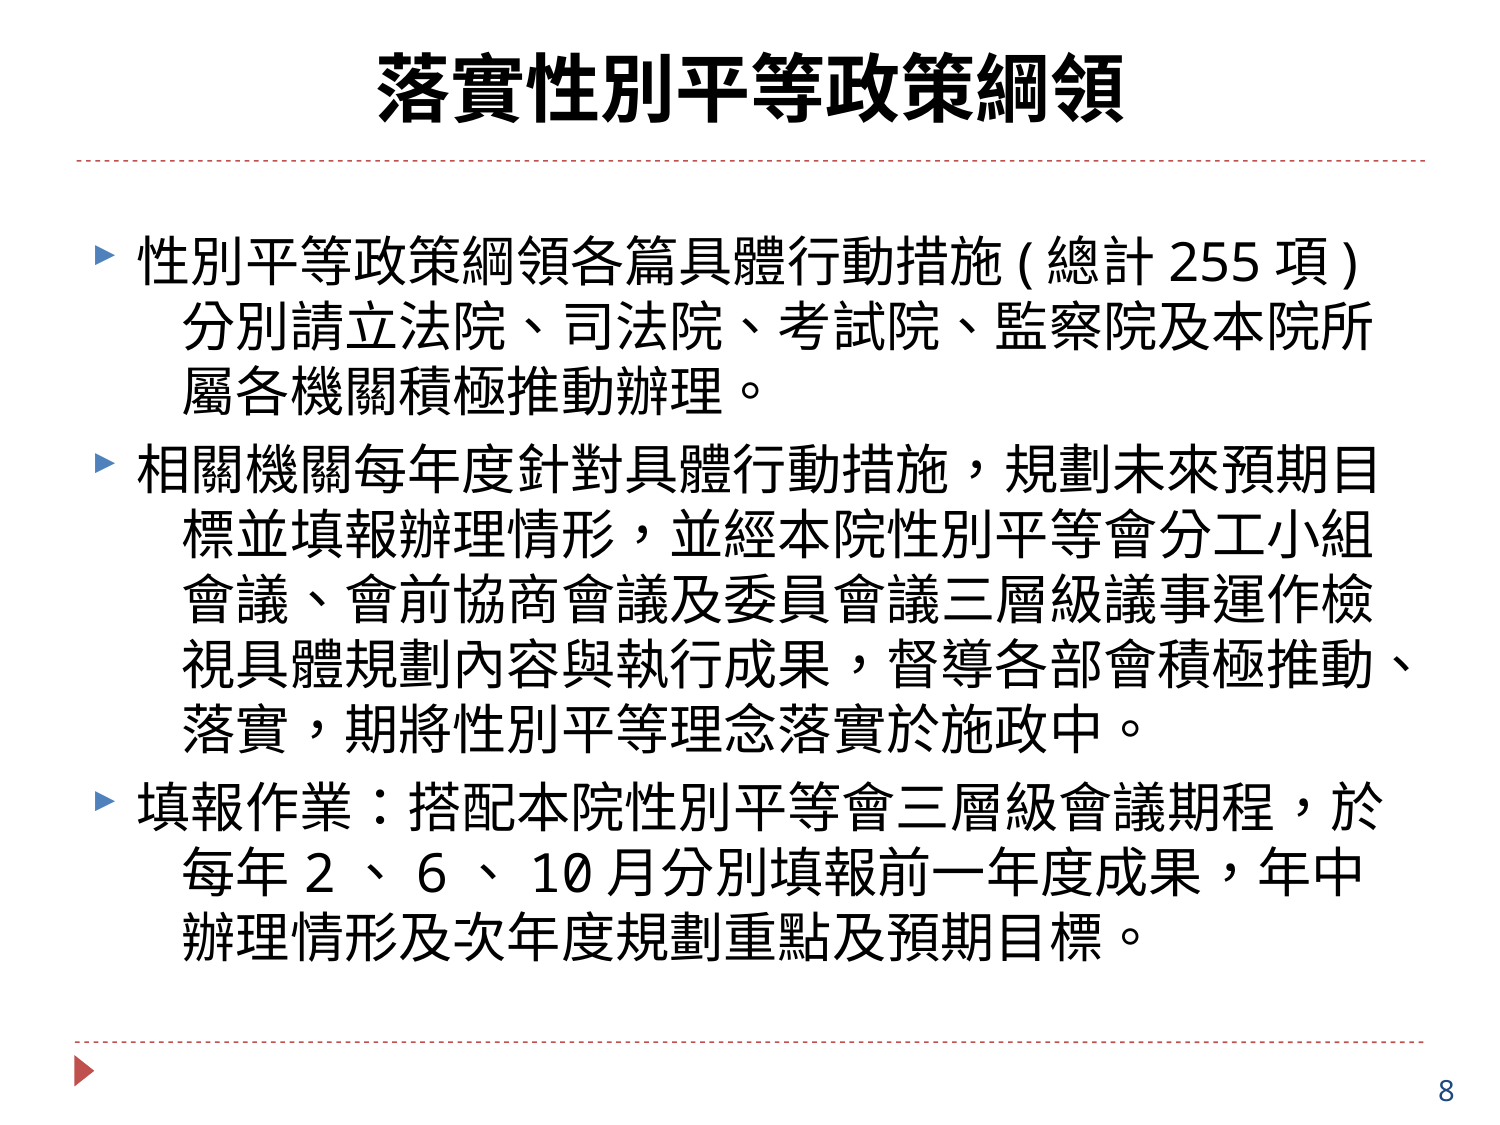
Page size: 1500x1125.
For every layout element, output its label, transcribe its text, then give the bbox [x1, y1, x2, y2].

list 性別平等政策綱領各篇具體行動措施(總計255項)分別請立法院、司法院、考試院、監察院及本院所屬各機關積極推動辦理。 相關機關每年度針對具體行動措施，規劃未來預期目標並填報辦理情形，並經本院性別平等會分工小組會議、會前協商會議及委員會議三層級議事運作檢視具體規劃內容與執行成果，督導各部會積極推動、落實，期將性別平等理念落實於施政中。 填報作業：搭配本院性別平等會三層級會議期程，於每年2、6、10月分別填報前一年度成果，年中辦理情形及次年度規劃重點及預期目標。 [76, 219, 1427, 976]
text_box 落實性別平等政策綱領 [0, 0, 1500, 173]
text_box 8 [1423, 1065, 1500, 1125]
